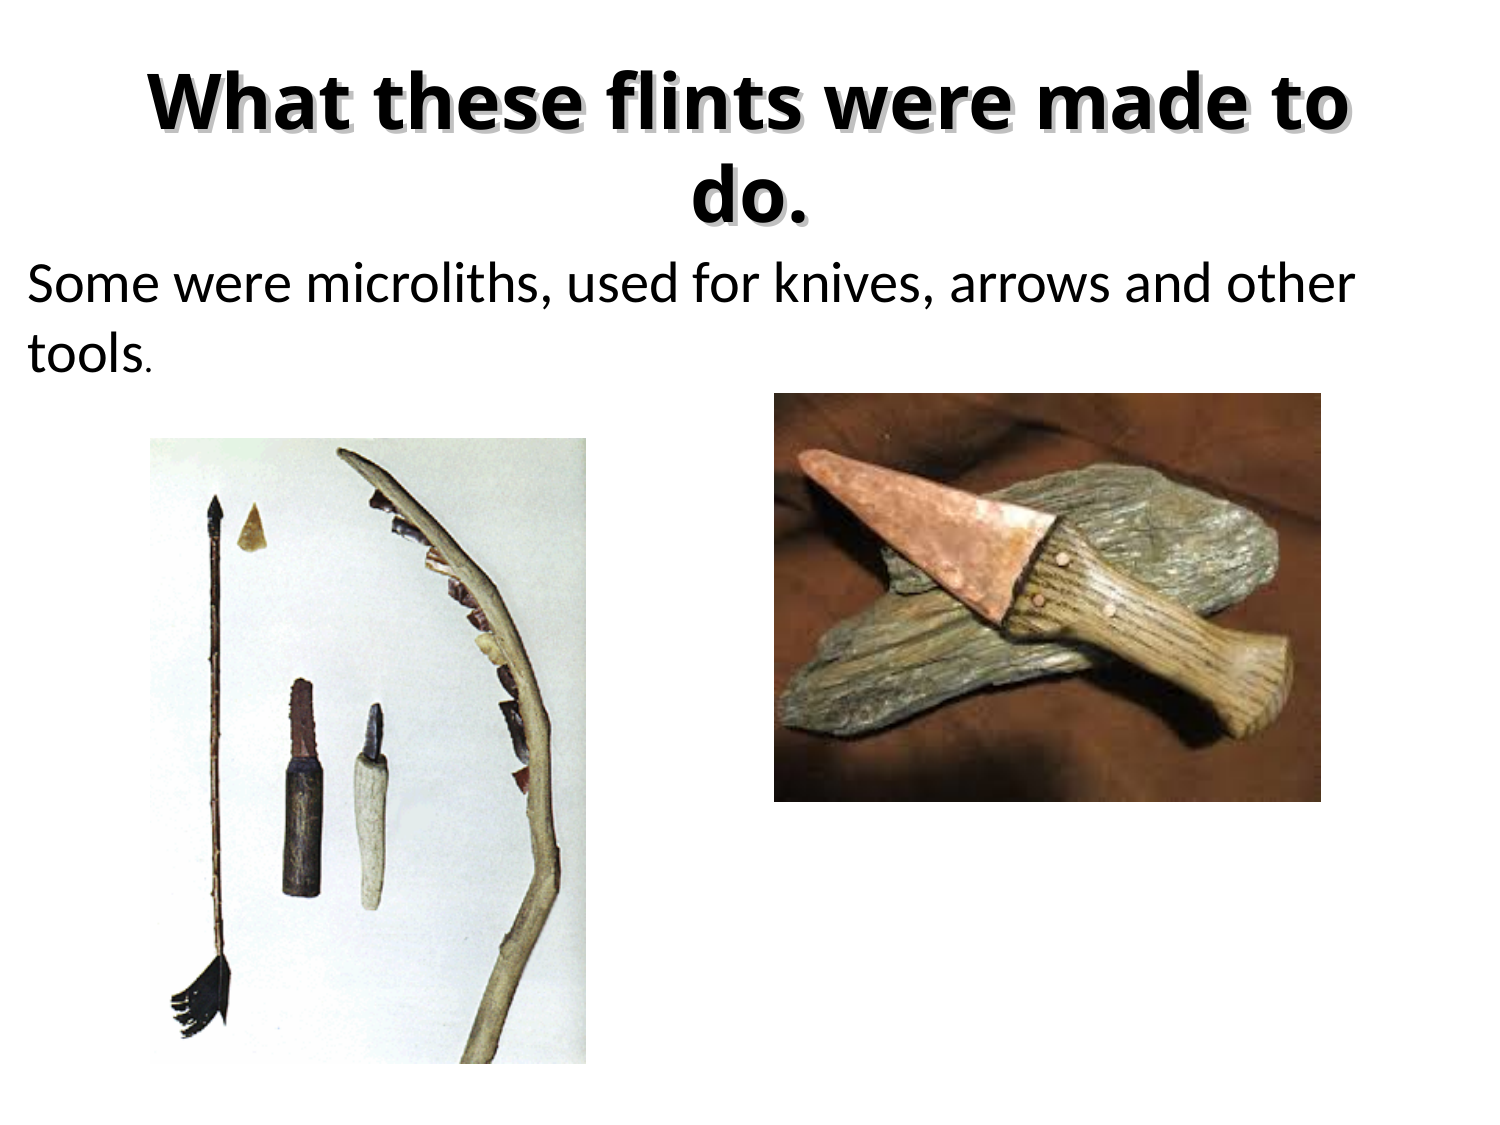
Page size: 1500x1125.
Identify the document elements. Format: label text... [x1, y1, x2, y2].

picture [150, 438, 586, 1064]
title What these flints were made to do. [75, 45, 1426, 233]
text_box Some were microliths, used for knives, arrows and other tools. [12, 236, 1451, 394]
picture [774, 393, 1321, 802]
